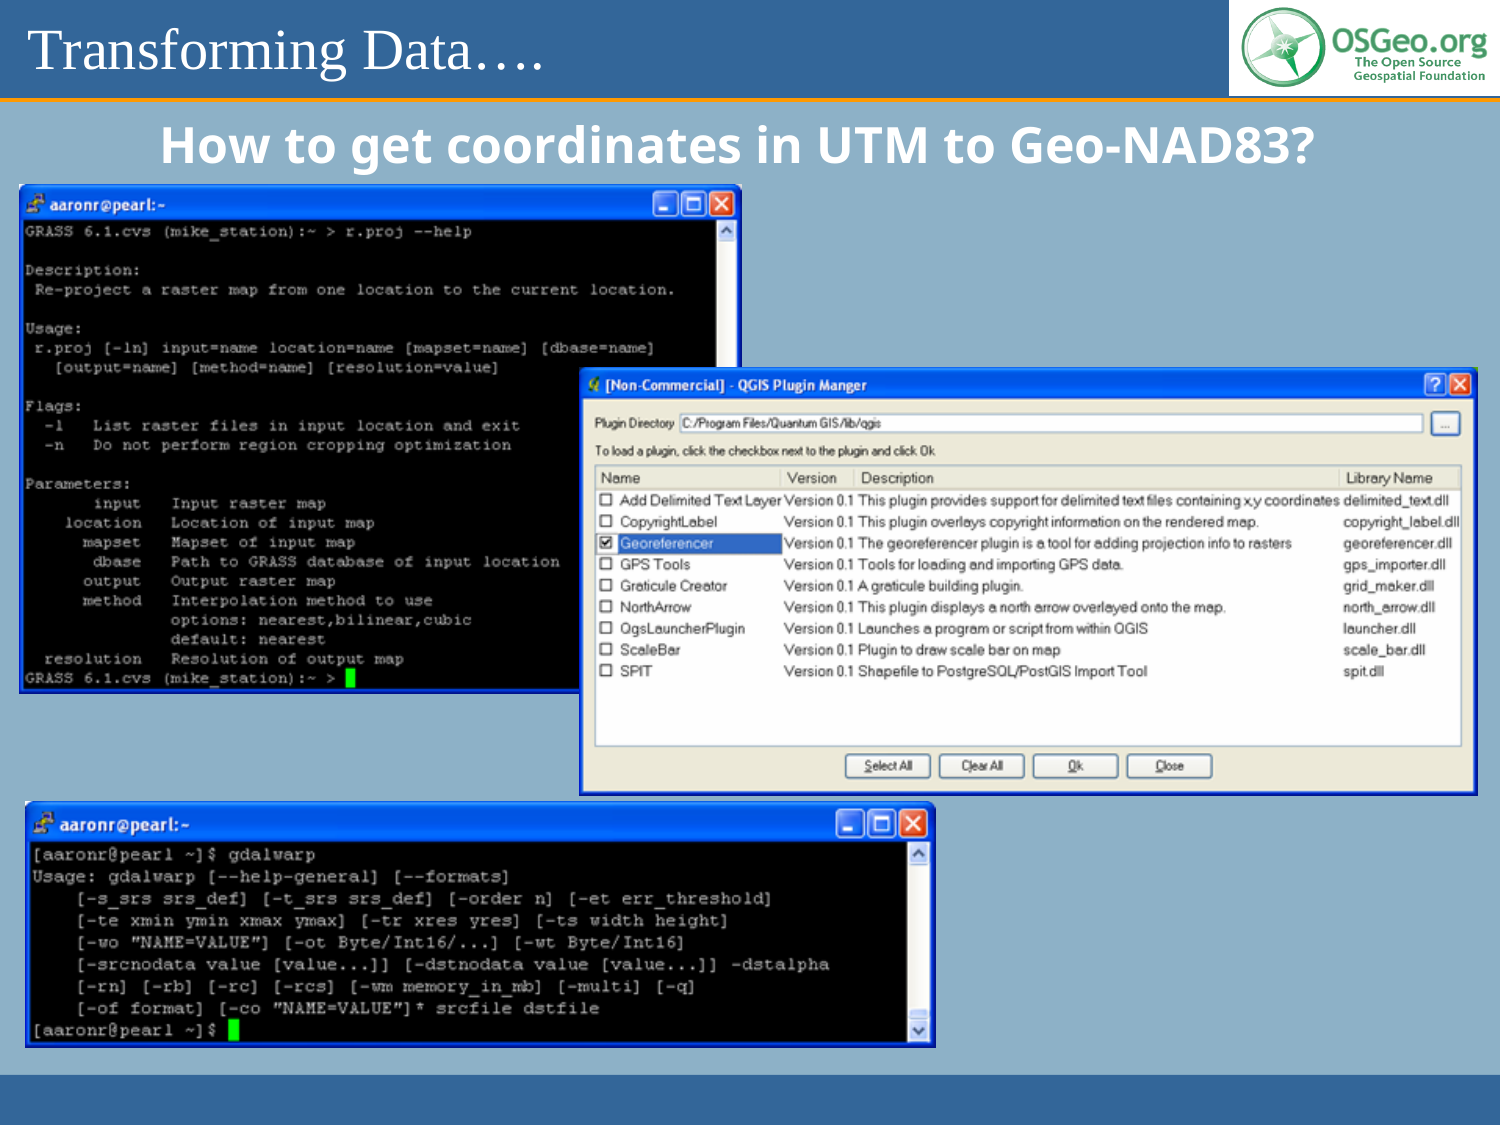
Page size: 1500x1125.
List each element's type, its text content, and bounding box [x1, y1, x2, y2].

picture [25, 801, 936, 1048]
title Transforming Data…. [12, 0, 1138, 100]
picture [1228, 0, 1500, 97]
picture [19, 184, 1478, 796]
text_box How to get coordinates in UTM to Geo-NAD83? [144, 102, 1344, 187]
